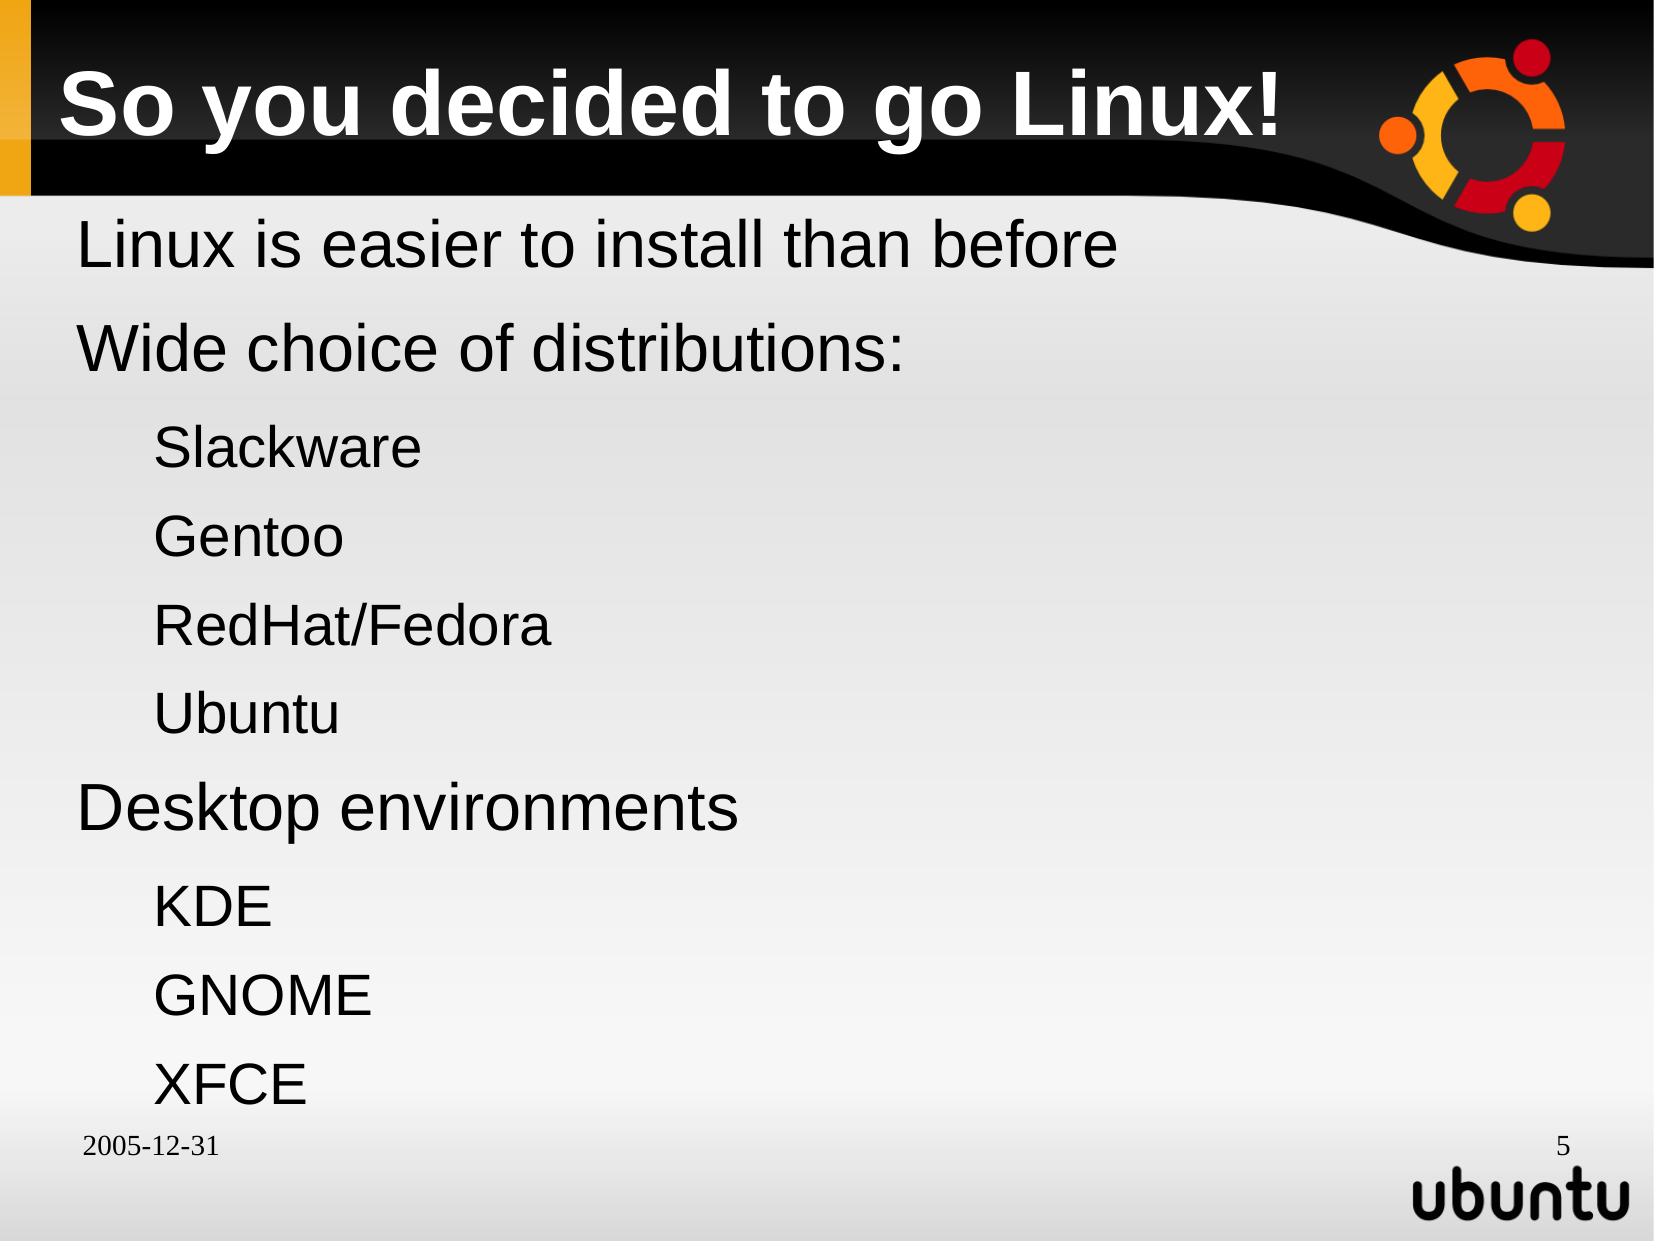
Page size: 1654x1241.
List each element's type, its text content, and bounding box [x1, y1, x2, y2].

title So you decided to go Linux! [59, 29, 1447, 178]
list Linux is easier to install than before Wide choice of distributions: Slackware Gentoo RedHat/Fedora Ubuntu Desktop environments KDE GNOME XFCE [59, 206, 1595, 1152]
picture [0, 0, 1654, 1241]
